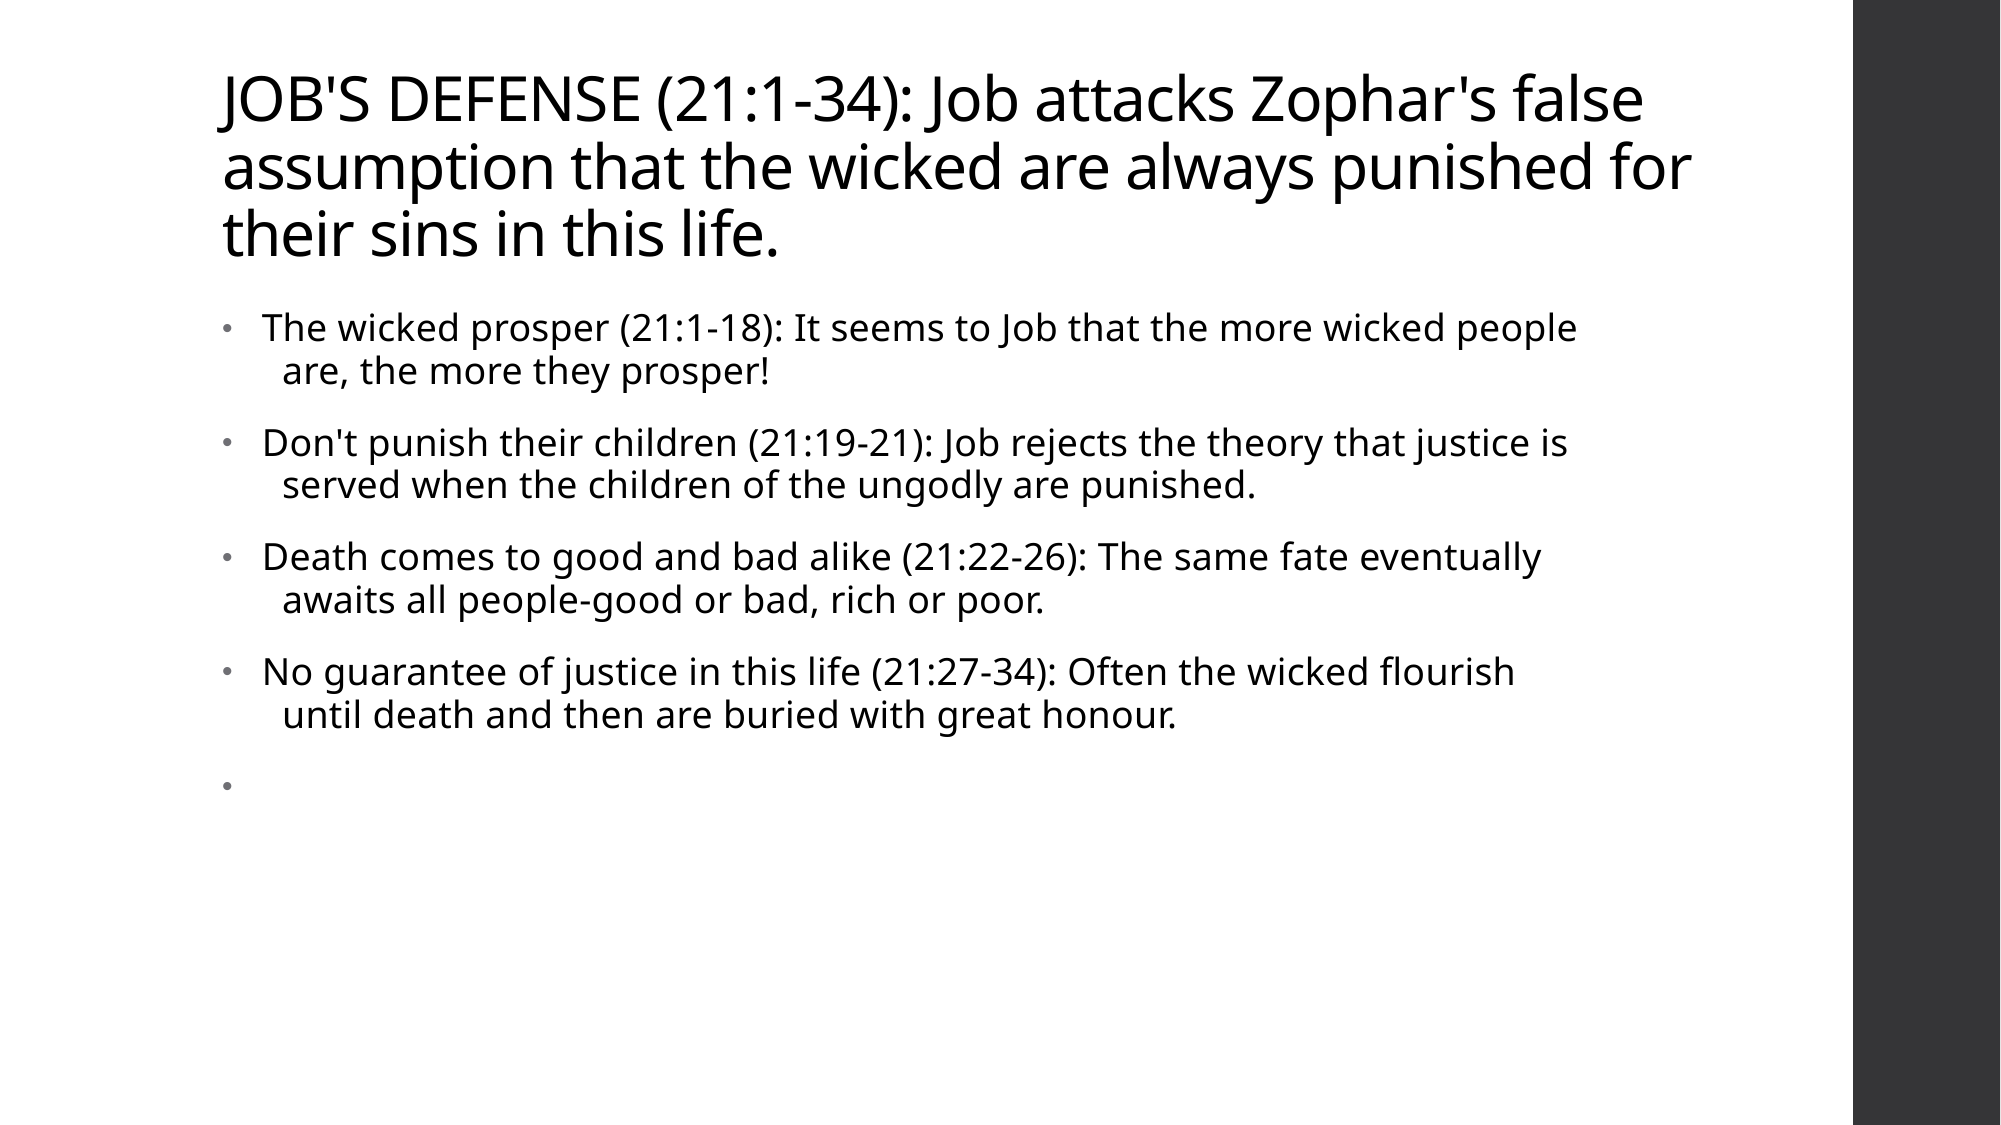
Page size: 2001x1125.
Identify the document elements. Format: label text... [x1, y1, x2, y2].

title JOB'S DEFENSE (21:1-34): Job attacks Zophar's false assumption that the wicked are always punished for their sins in this life. [206, 60, 1797, 278]
list The wicked prosper (21:1-18): It seems to Job that the more wicked people are, the more they prosper! Don't punish their children (21:19-21): Job rejects the theory that justice is served when the children of the ungodly are punished. Death comes to good and bad alike (21:22-26): The same fate eventually awaits all people-good or bad, rich or poor. No guarantee of justice in this life (21:27-34): Often the wicked flourish until death and then are buried with great honour. [206, 299, 1617, 1014]
